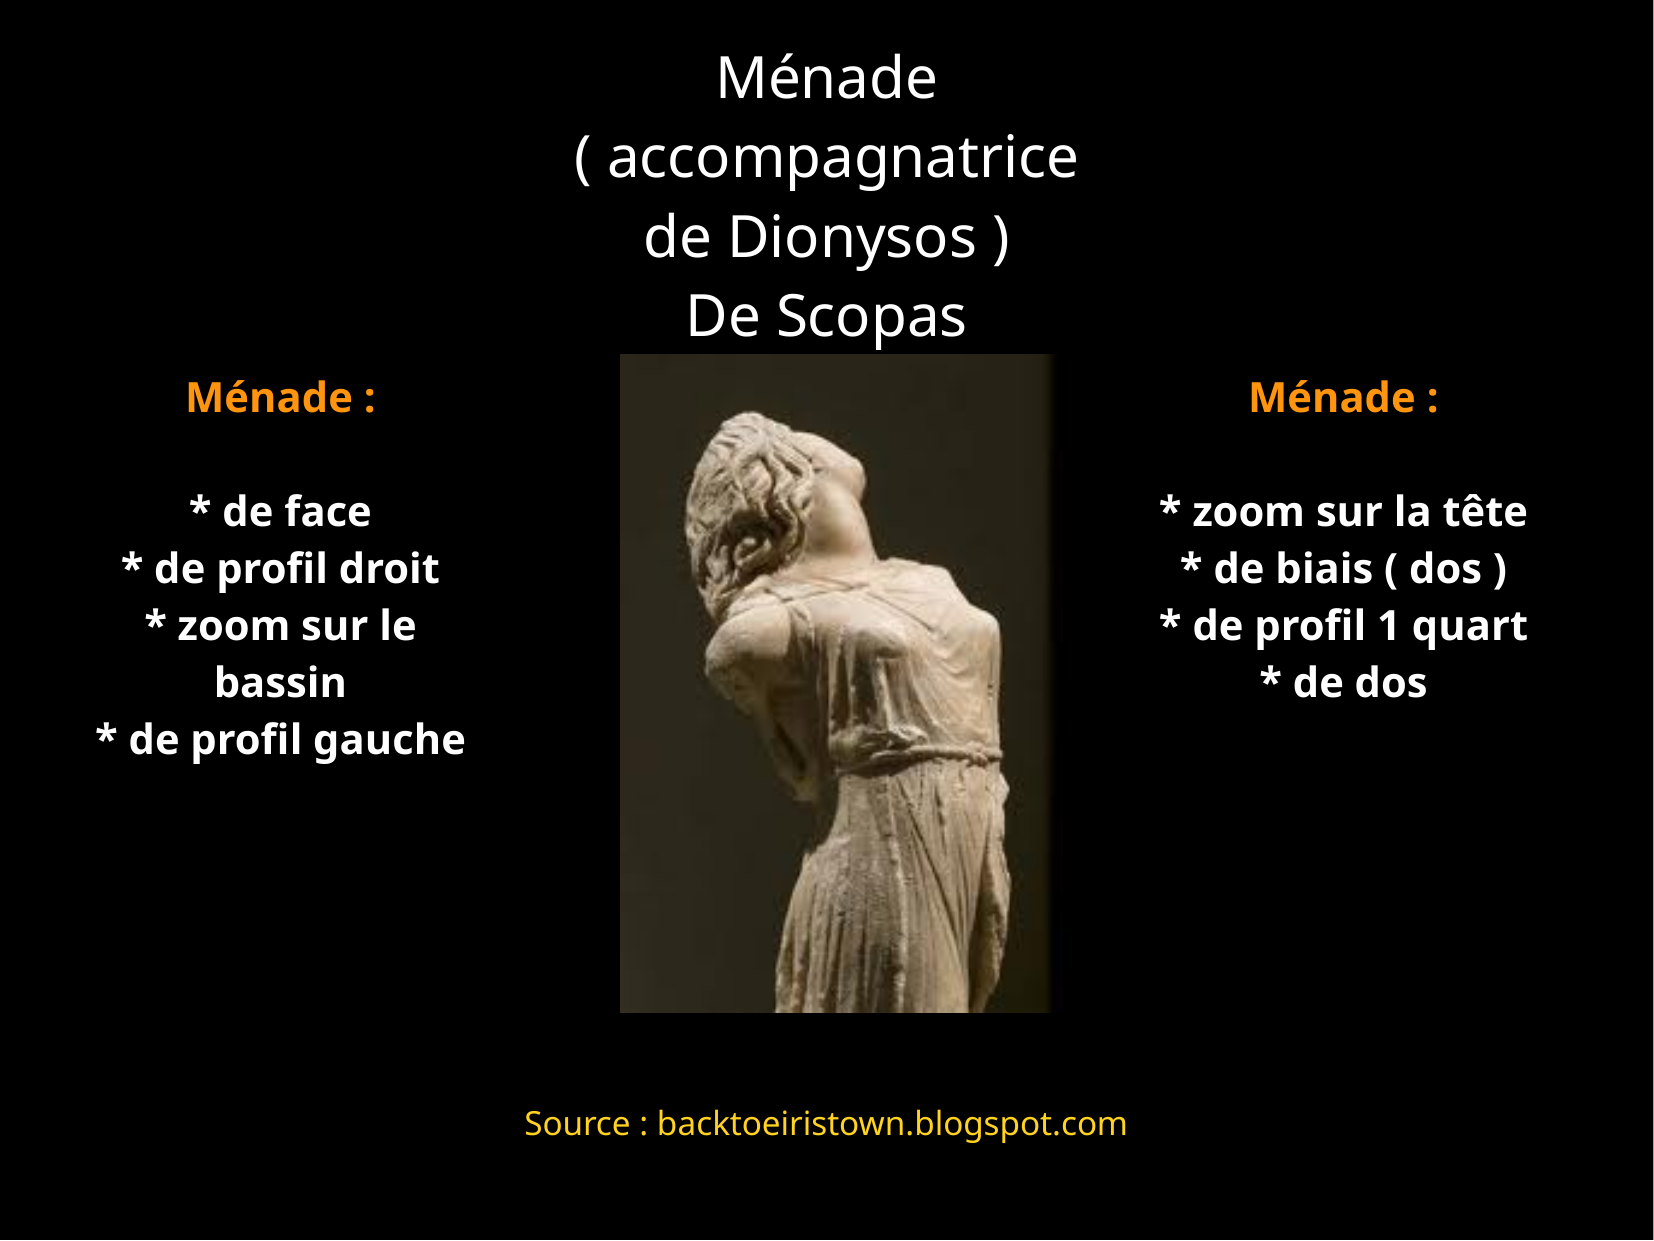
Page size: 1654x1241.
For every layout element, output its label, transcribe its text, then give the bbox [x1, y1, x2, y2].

text_box Source : backtoeiristown.blogspot.com [472, 1092, 1182, 1154]
text_box Ménade : * de face * de profil droit * zoom sur le bassin * de profil gauche [59, 360, 502, 781]
text_box Ménade : * zoom sur la tête * de biais ( dos ) * de profil 1 quart * de dos [1092, 360, 1595, 682]
text_box Ménade ( accompagnatrice de Dionysos ) De Scopas [531, 28, 1123, 327]
picture [620, 354, 1063, 1013]
